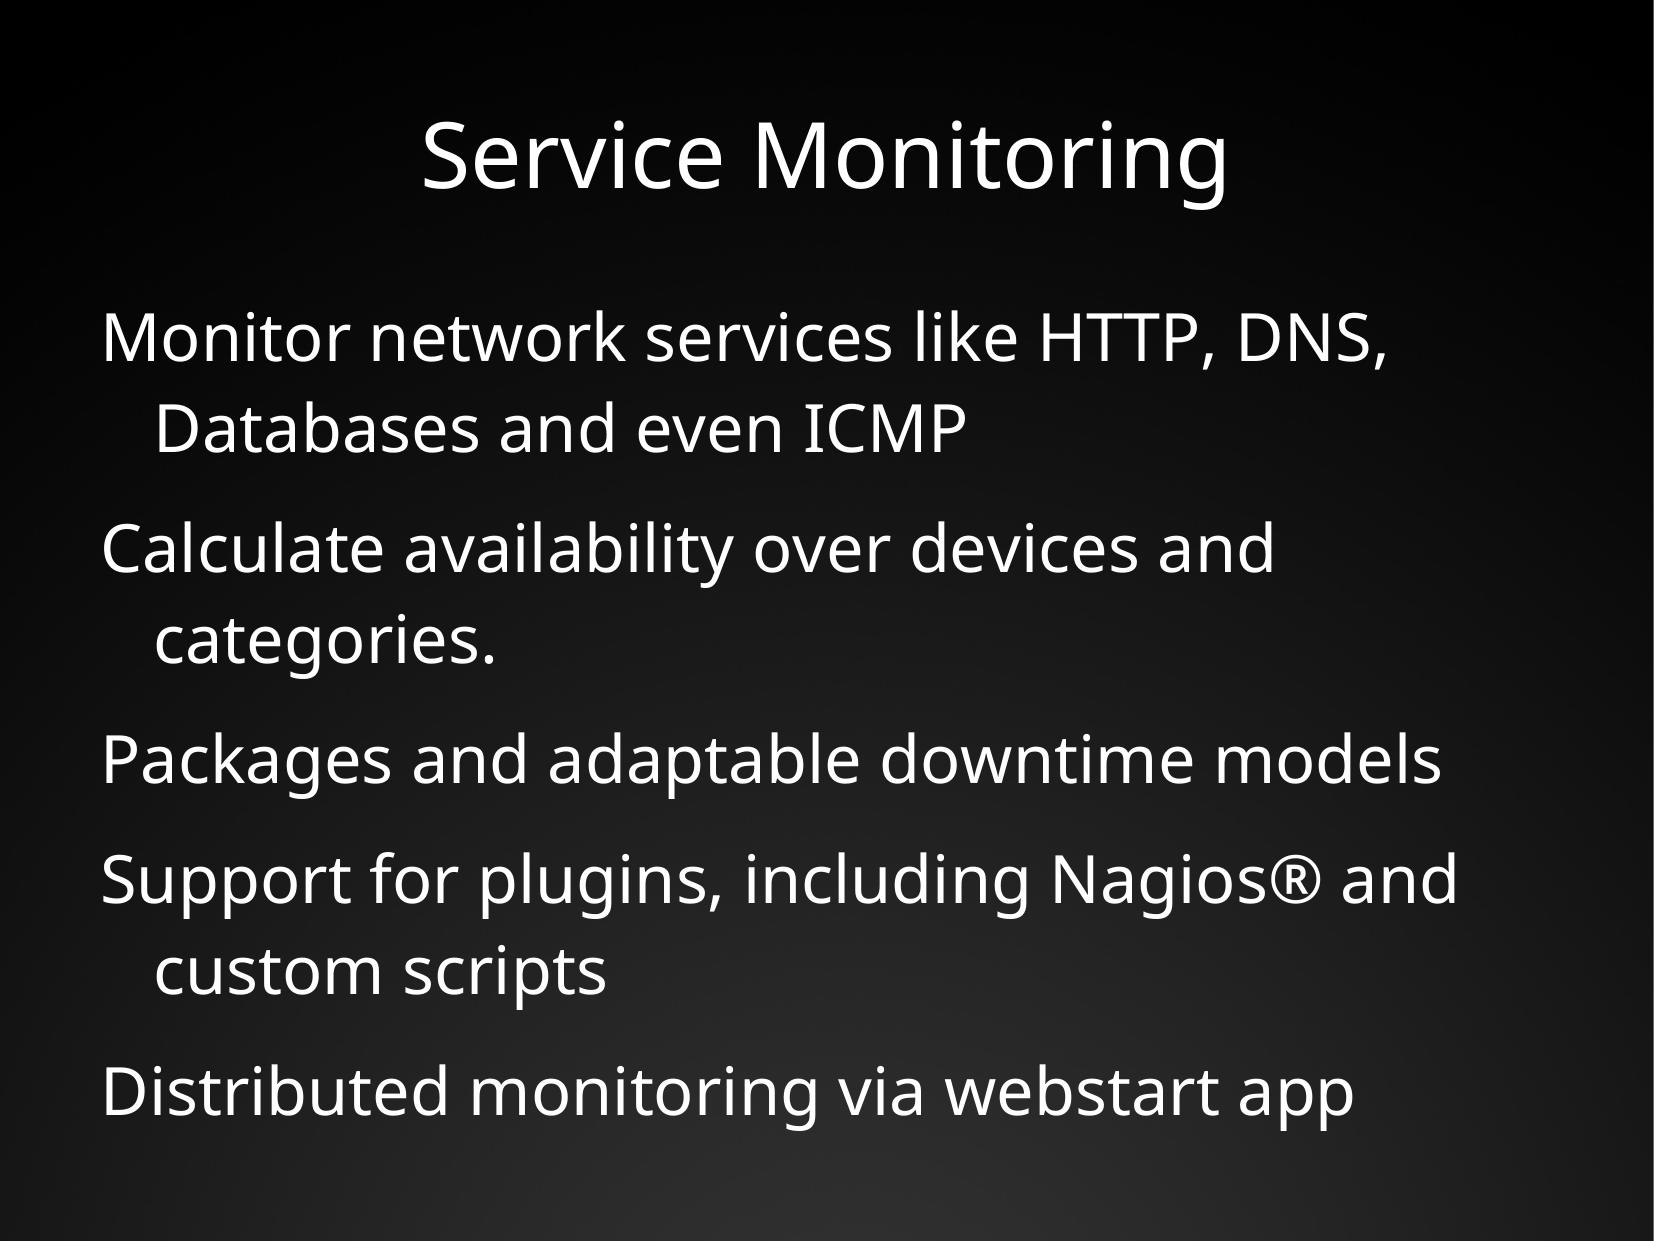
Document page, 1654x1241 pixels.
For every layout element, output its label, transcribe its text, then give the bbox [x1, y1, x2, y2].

title Service Monitoring [82, 49, 1571, 257]
picture [0, 0, 1654, 1241]
list Monitor network services like HTTP, DNS, Databases and even ICMP Calculate availability over devices and categories. Packages and adaptable downtime models Support for plugins, including Nagios® and custom scripts Distributed monitoring via webstart app [82, 290, 1571, 1094]
